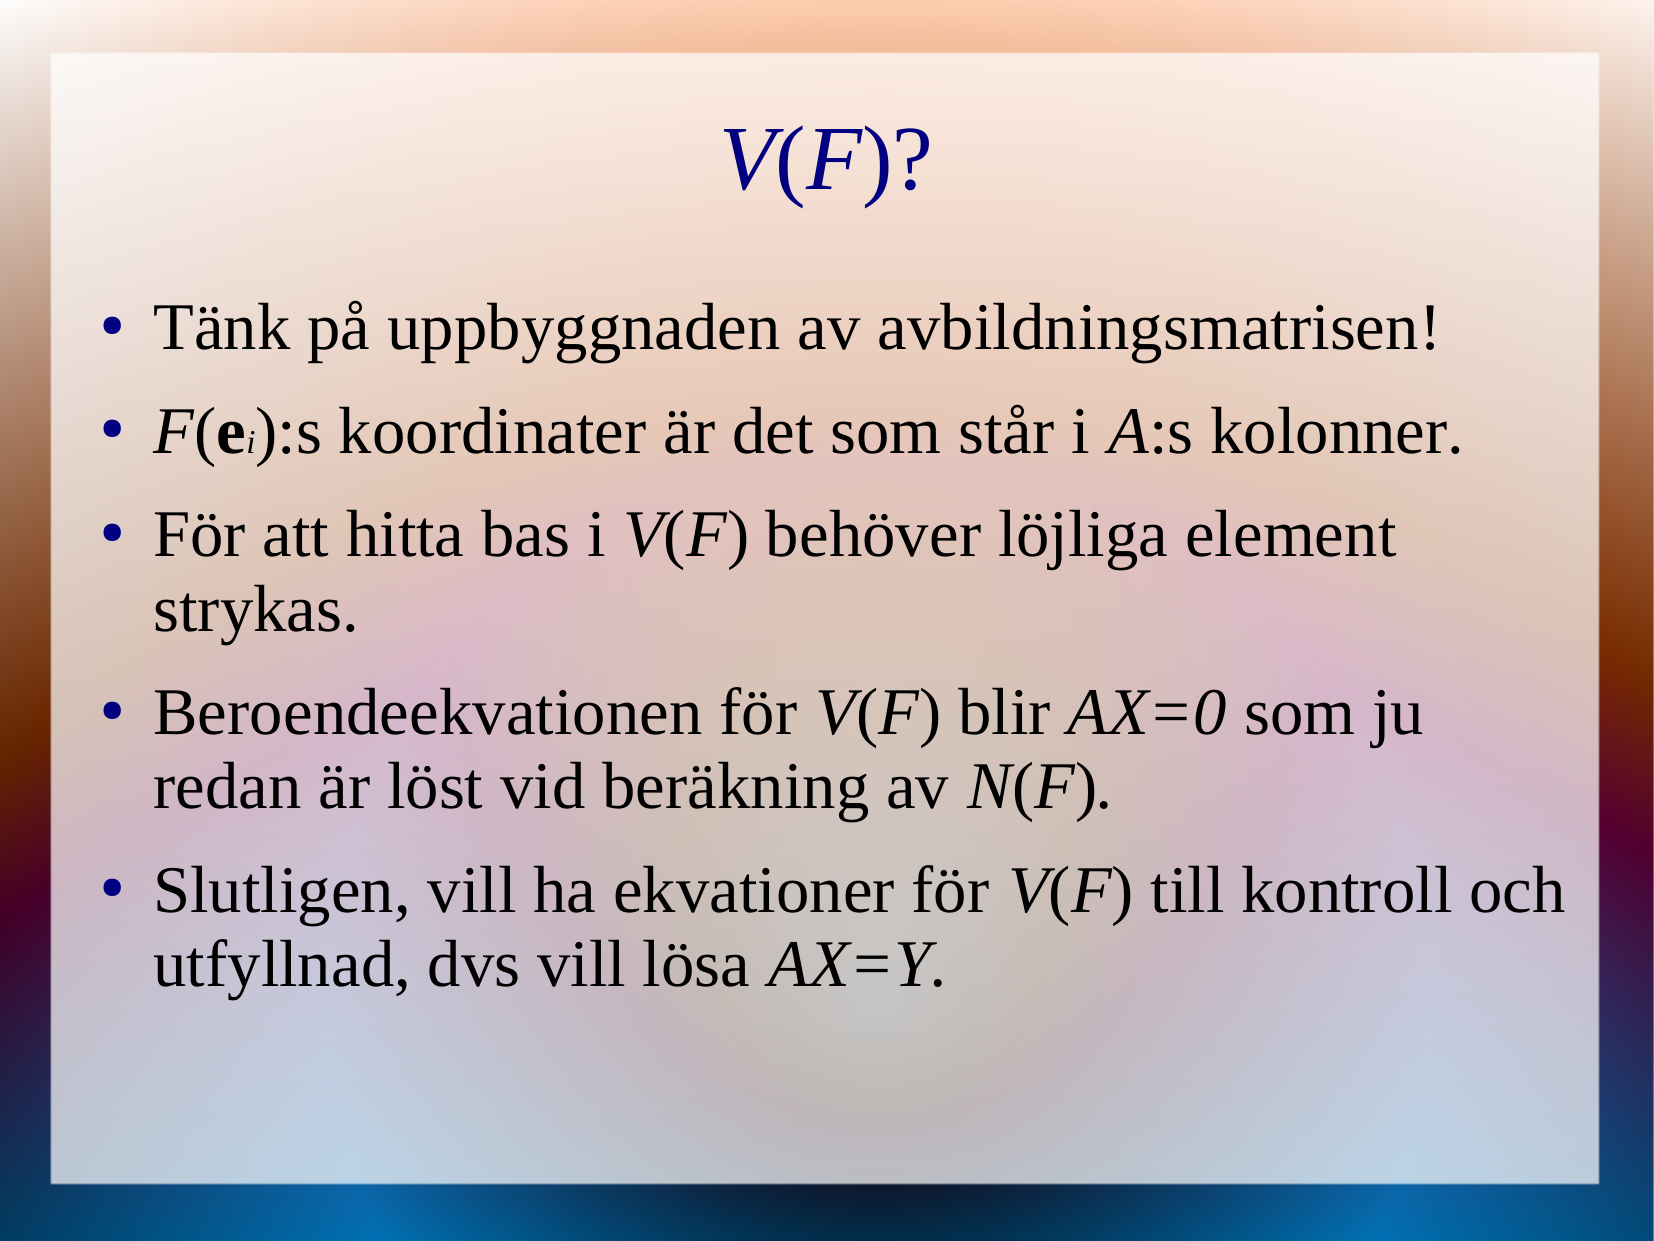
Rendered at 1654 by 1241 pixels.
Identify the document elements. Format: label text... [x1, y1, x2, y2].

picture [0, 0, 1654, 1241]
title V(F)? [82, 62, 1571, 256]
list Tänk på uppbyggnaden av avbildningsmatrisen! F(ei):s koordinater är det som står i A:s kolonner. För att hitta bas i V(F) behöver löjliga element strykas. Beroendeekvationen för V(F) blir AX=0 som ju redan är löst vid beräkning av N(F). Slutligen, vill ha ekvationer för V(F) till kontroll och utfyllnad, dvs vill lösa AX=Y. [82, 290, 1571, 1105]
